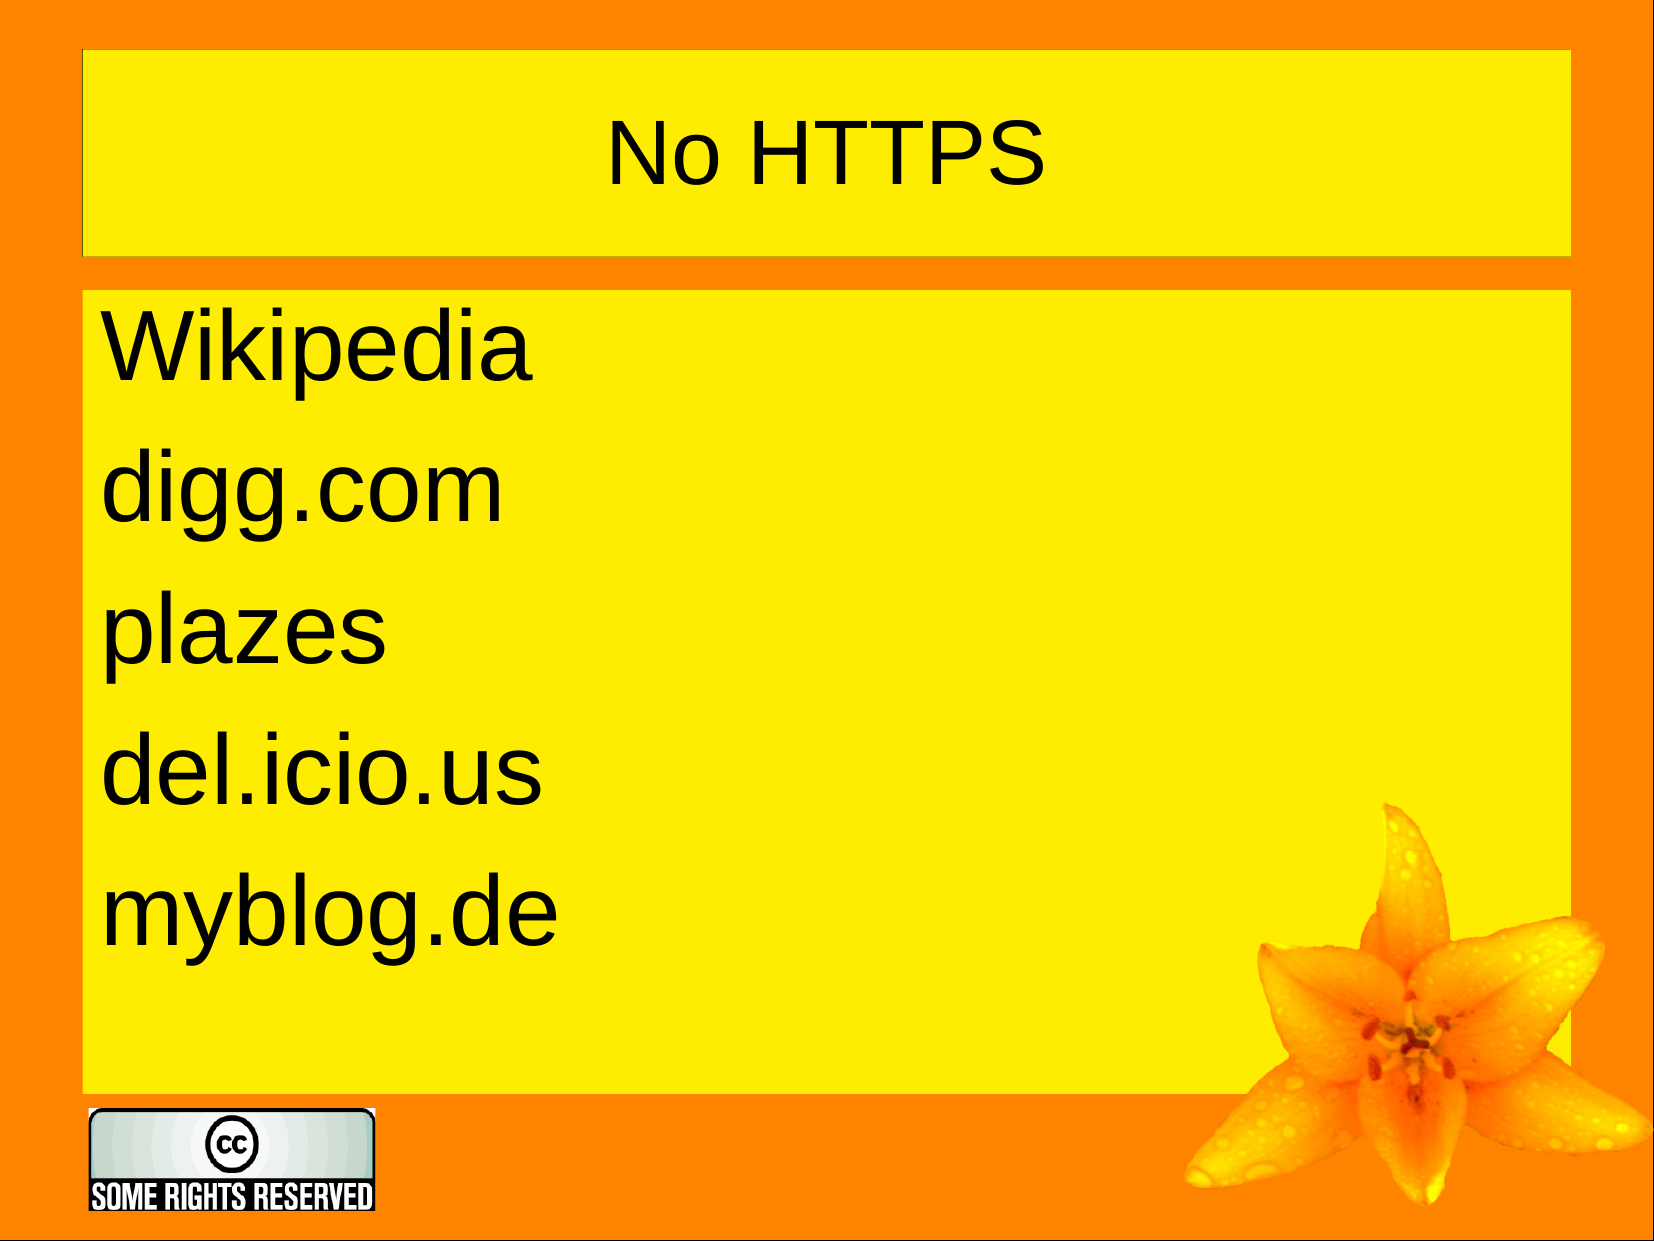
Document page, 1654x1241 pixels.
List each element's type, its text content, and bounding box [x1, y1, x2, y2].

title No HTTPS [82, 49, 1571, 257]
picture [88, 1108, 376, 1211]
text_box [0, 0, 1654, 1241]
picture [1181, 767, 1654, 1241]
list Wikipedia digg.com plazes del.icio.us myblog.de [82, 290, 1571, 1094]
